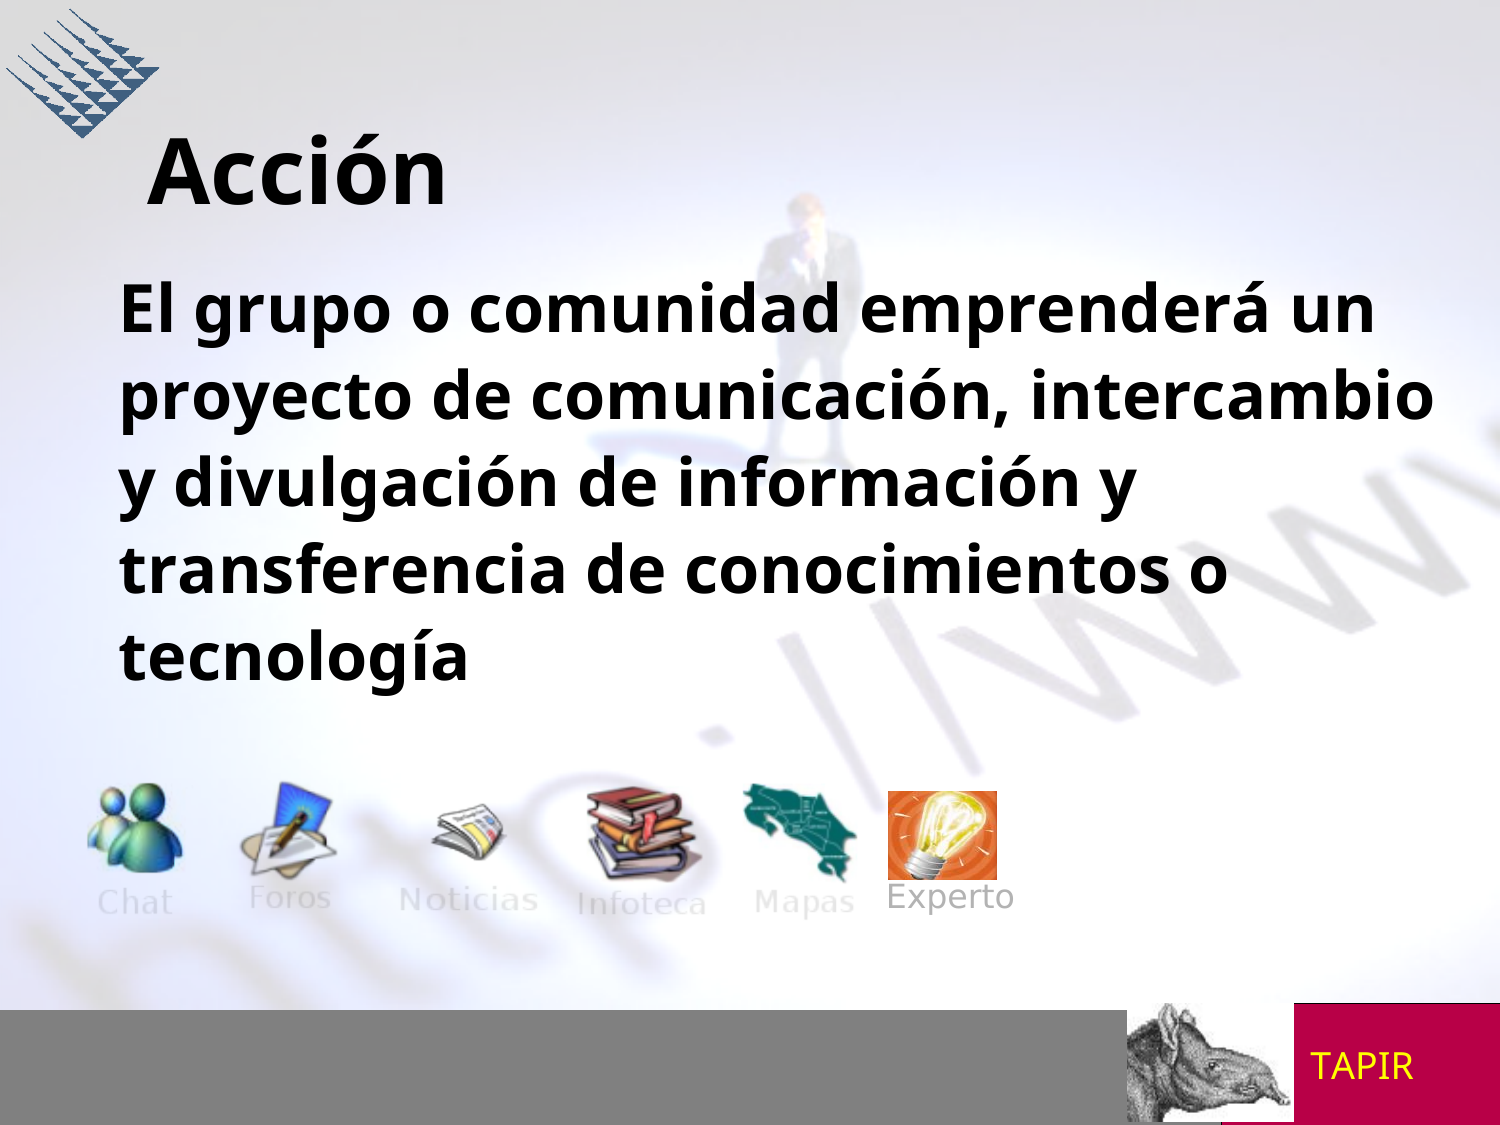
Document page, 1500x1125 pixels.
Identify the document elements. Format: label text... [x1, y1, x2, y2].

list El grupo o comunidad emprenderá un proyecto de comunicación, intercambio y divulgación de información y transferencia de conocimientos o tecnología [62, 262, 1463, 1006]
picture [59, 767, 361, 931]
text_box TAPIR [1221, 1003, 1500, 1125]
picture [564, 779, 719, 928]
text_box Experto [885, 879, 1034, 918]
picture [888, 791, 997, 880]
picture [726, 778, 879, 930]
picture [382, 779, 553, 932]
title Acción [147, 45, 1463, 262]
picture [0, 0, 163, 144]
picture [1127, 1003, 1294, 1123]
